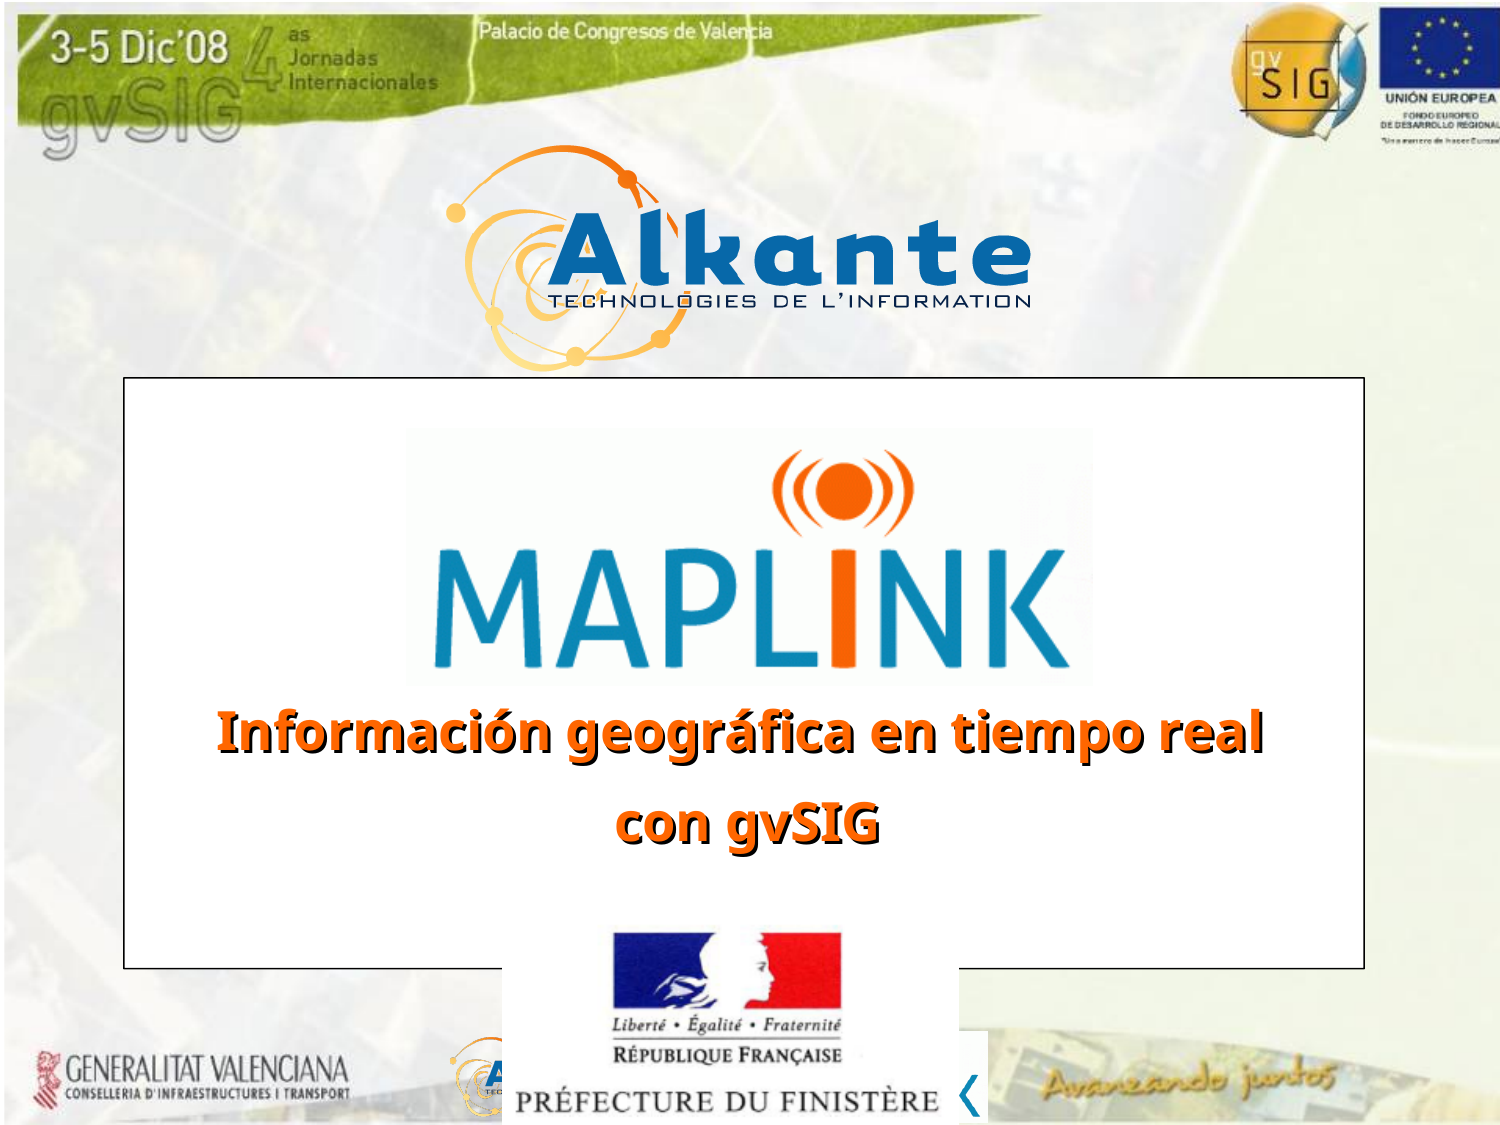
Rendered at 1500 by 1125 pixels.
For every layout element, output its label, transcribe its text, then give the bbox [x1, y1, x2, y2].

text_box [123, 377, 1365, 969]
picture [4, 2, 1500, 1125]
text_box Información geográfica en tiempo real con gvSIG [137, 574, 1344, 953]
